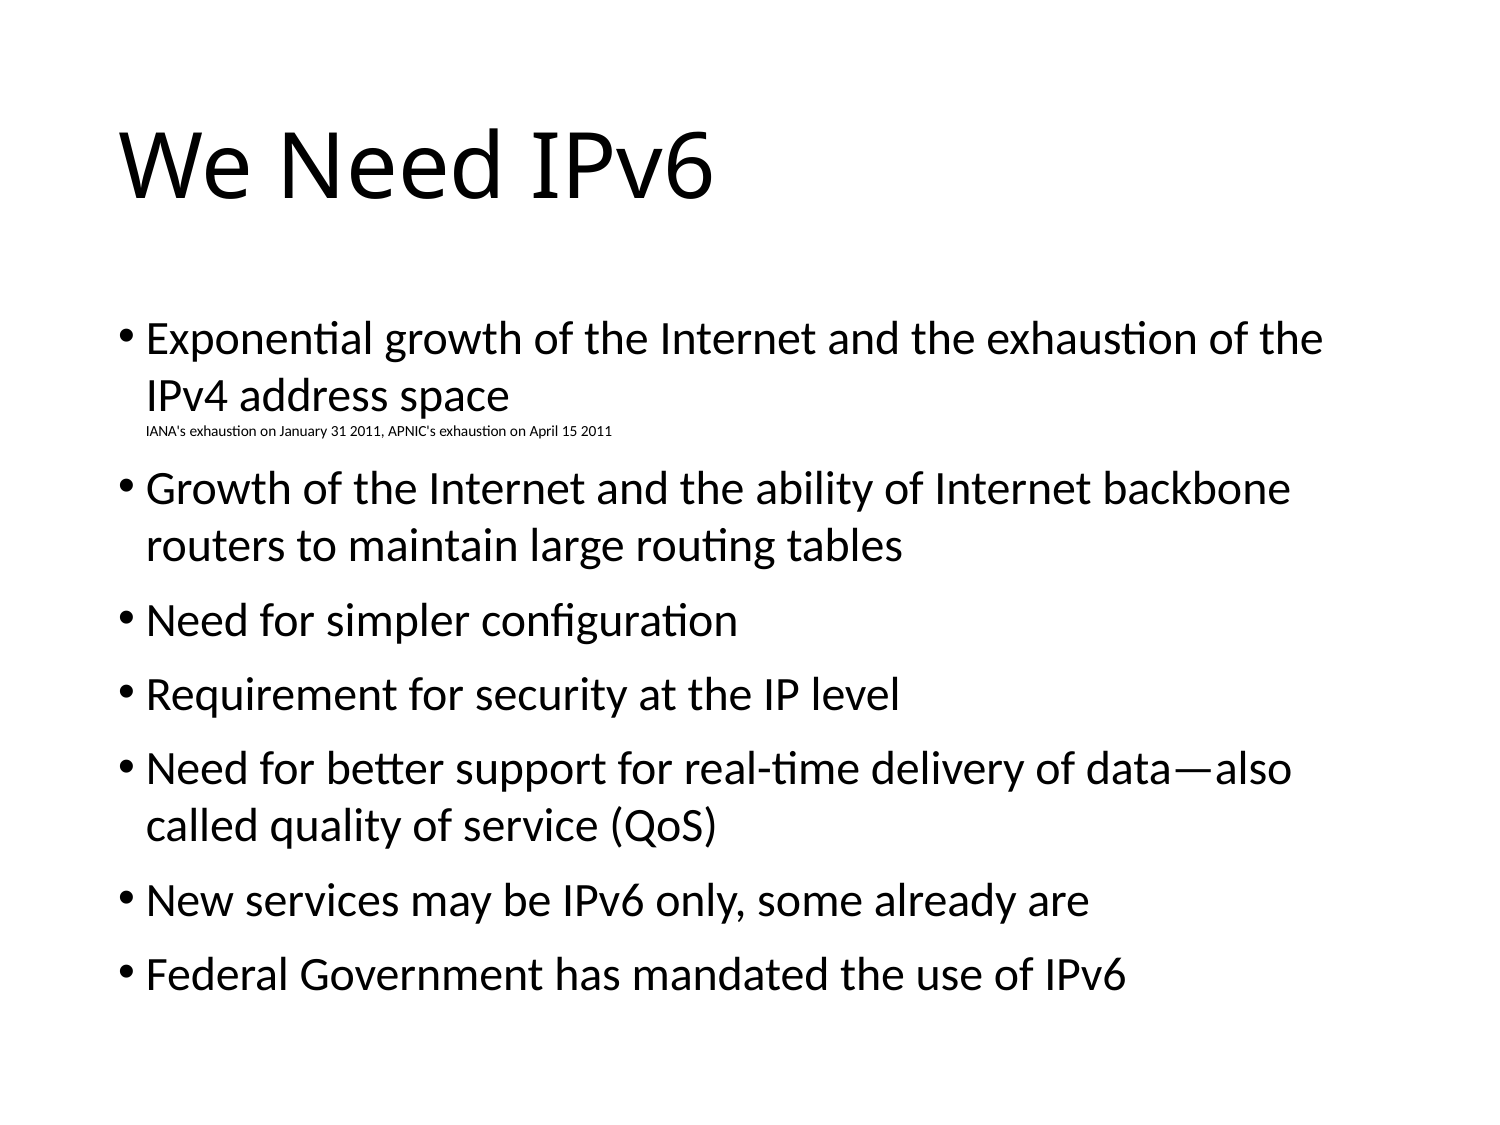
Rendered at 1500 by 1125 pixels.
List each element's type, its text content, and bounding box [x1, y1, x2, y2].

list Exponential growth of the Internet and the exhaustion of the IPv4 address space IANA's exhaustion on January 31 2011, APNIC's exhaustion on April 15 2011 Growth of the Internet and the ability of Internet backbone routers to maintain large routing tables Need for simpler configuration Requirement for security at the IP level Need for better support for real-time delivery of data—also called quality of service (QoS) New services may be IPv6 only, some already are Federal Government has mandated the use of IPv6 [103, 299, 1397, 1014]
title We Need IPv6 [103, 59, 1397, 278]
